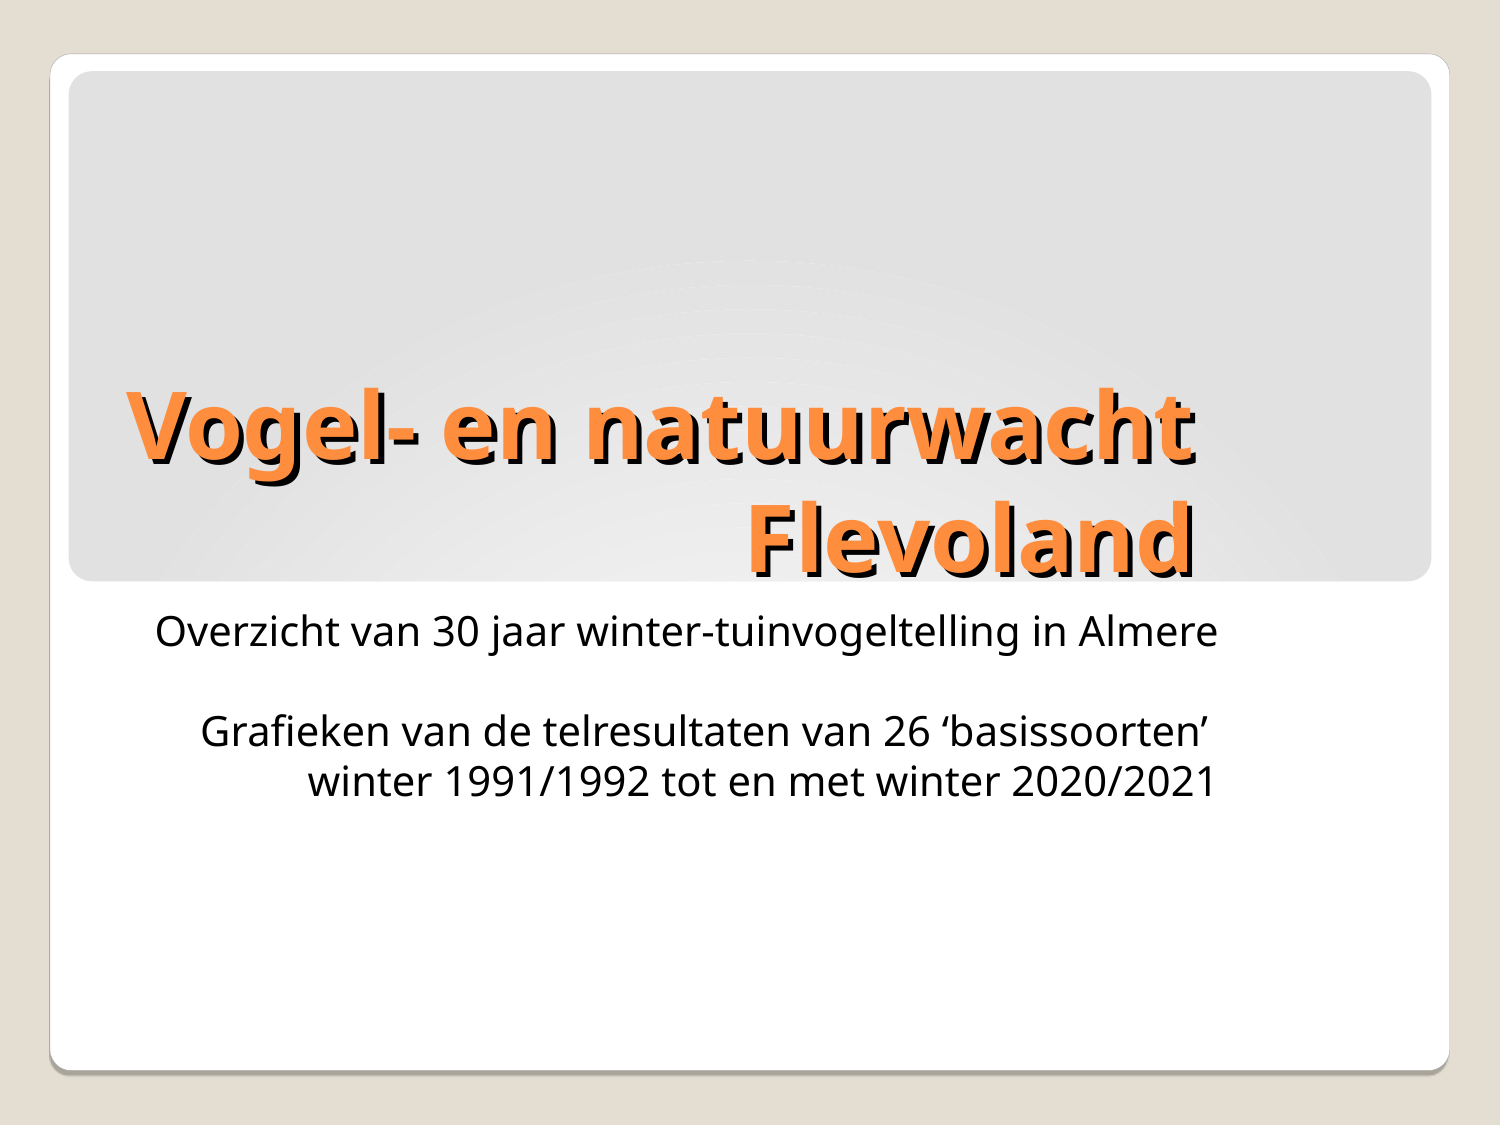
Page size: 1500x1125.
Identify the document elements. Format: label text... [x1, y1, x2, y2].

title Vogel- en natuurwacht Flevoland [118, 298, 1394, 599]
subtitle Overzicht van 30 jaar winter-tuinvogeltelling in Almere Grafieken van de telresultaten van 26 ‘basissoorten’ winter 1991/1992 tot en met winter 2020/2021 [118, 604, 1394, 799]
